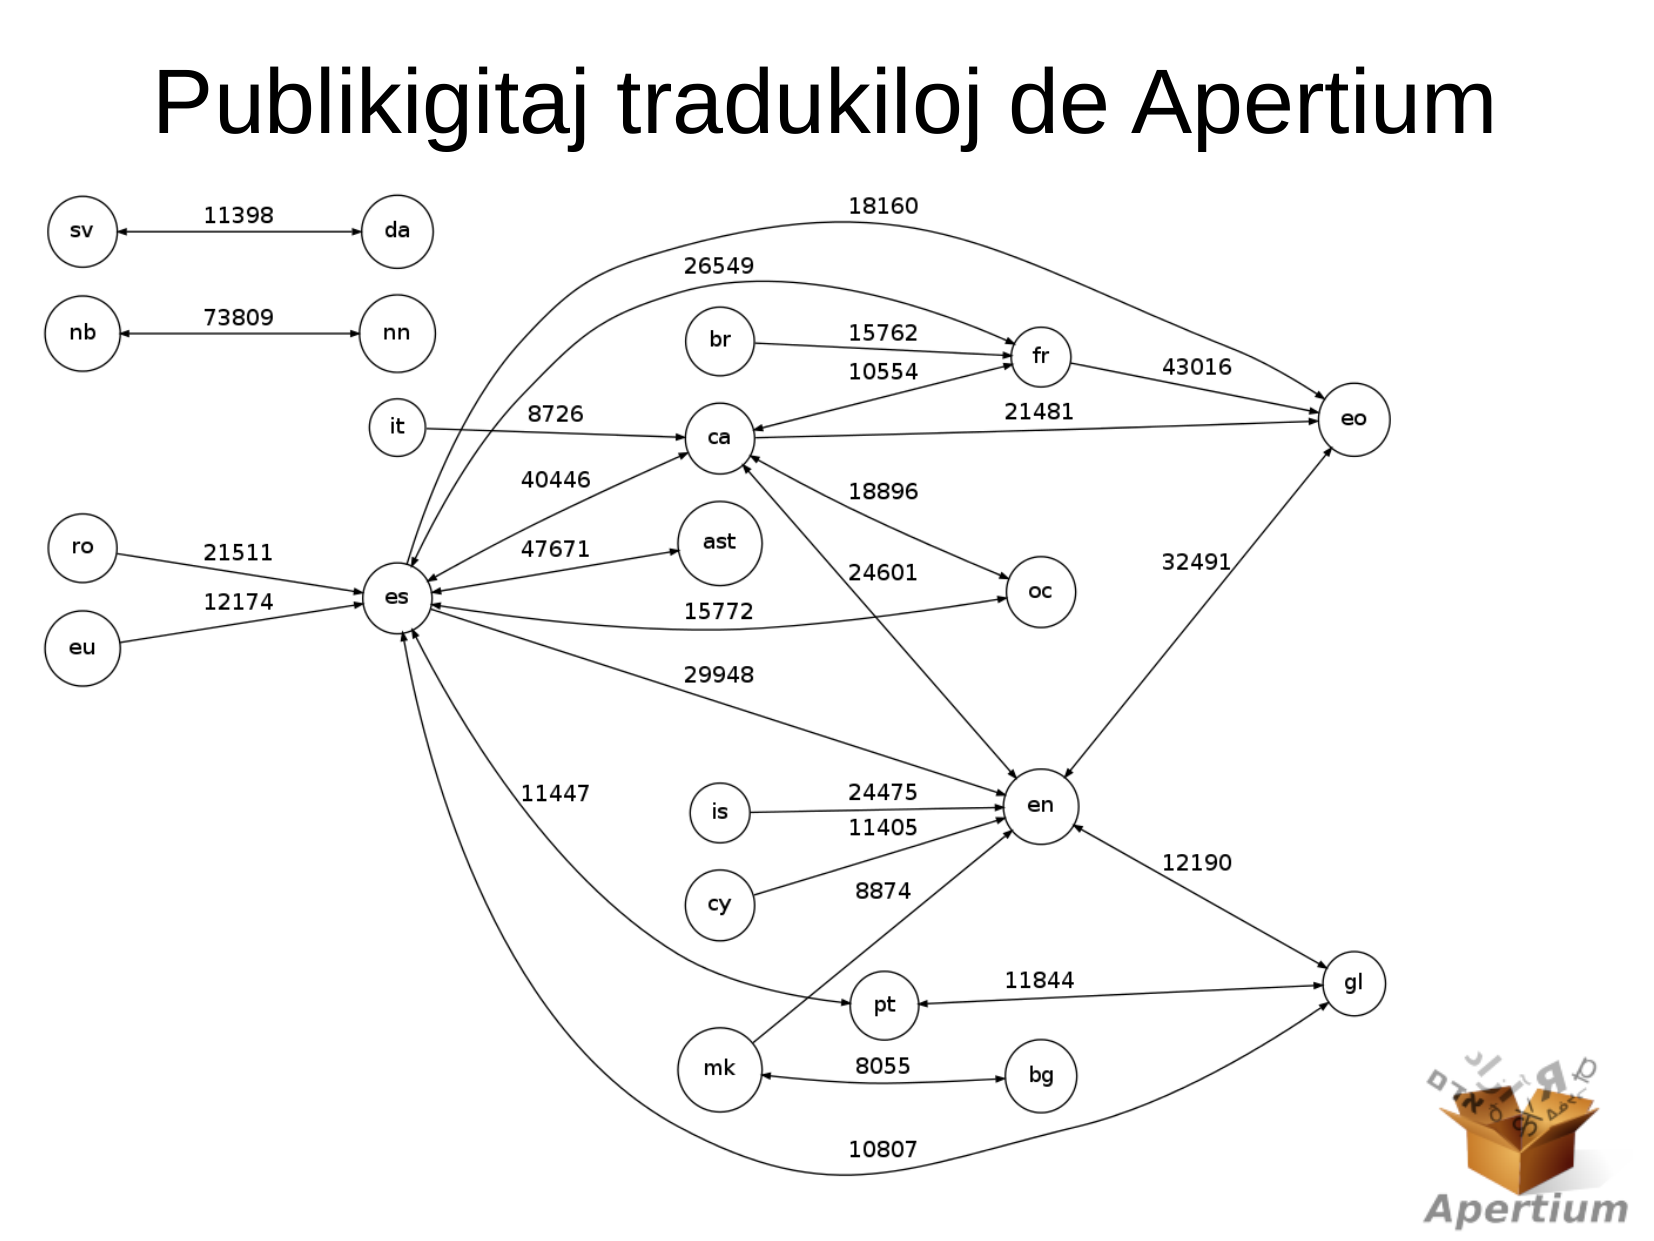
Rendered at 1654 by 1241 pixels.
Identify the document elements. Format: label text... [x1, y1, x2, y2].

title Publikigitaj tradukiloj de Apertium [82, 49, 1571, 257]
picture [18, 188, 1633, 1241]
